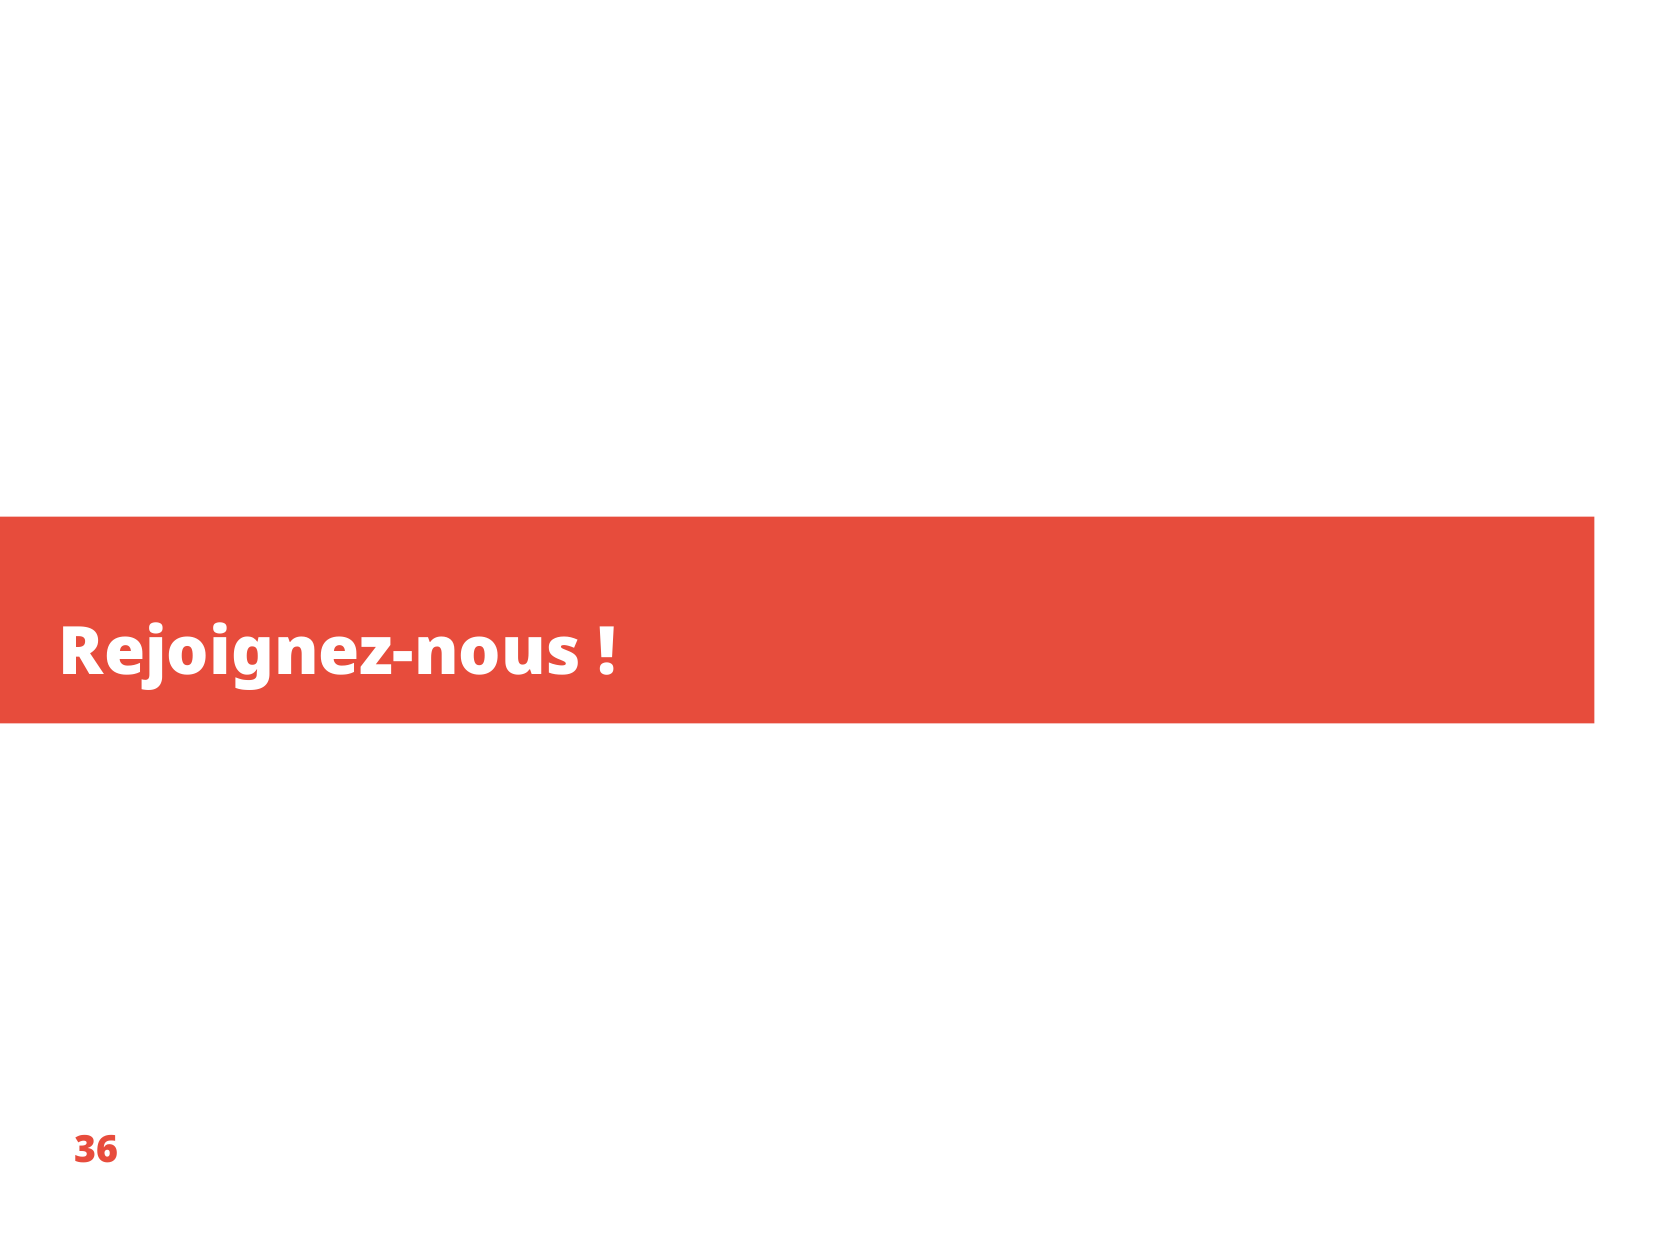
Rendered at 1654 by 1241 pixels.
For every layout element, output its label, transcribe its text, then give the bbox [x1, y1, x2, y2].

title Rejoignez-nous ! [59, 546, 1595, 694]
